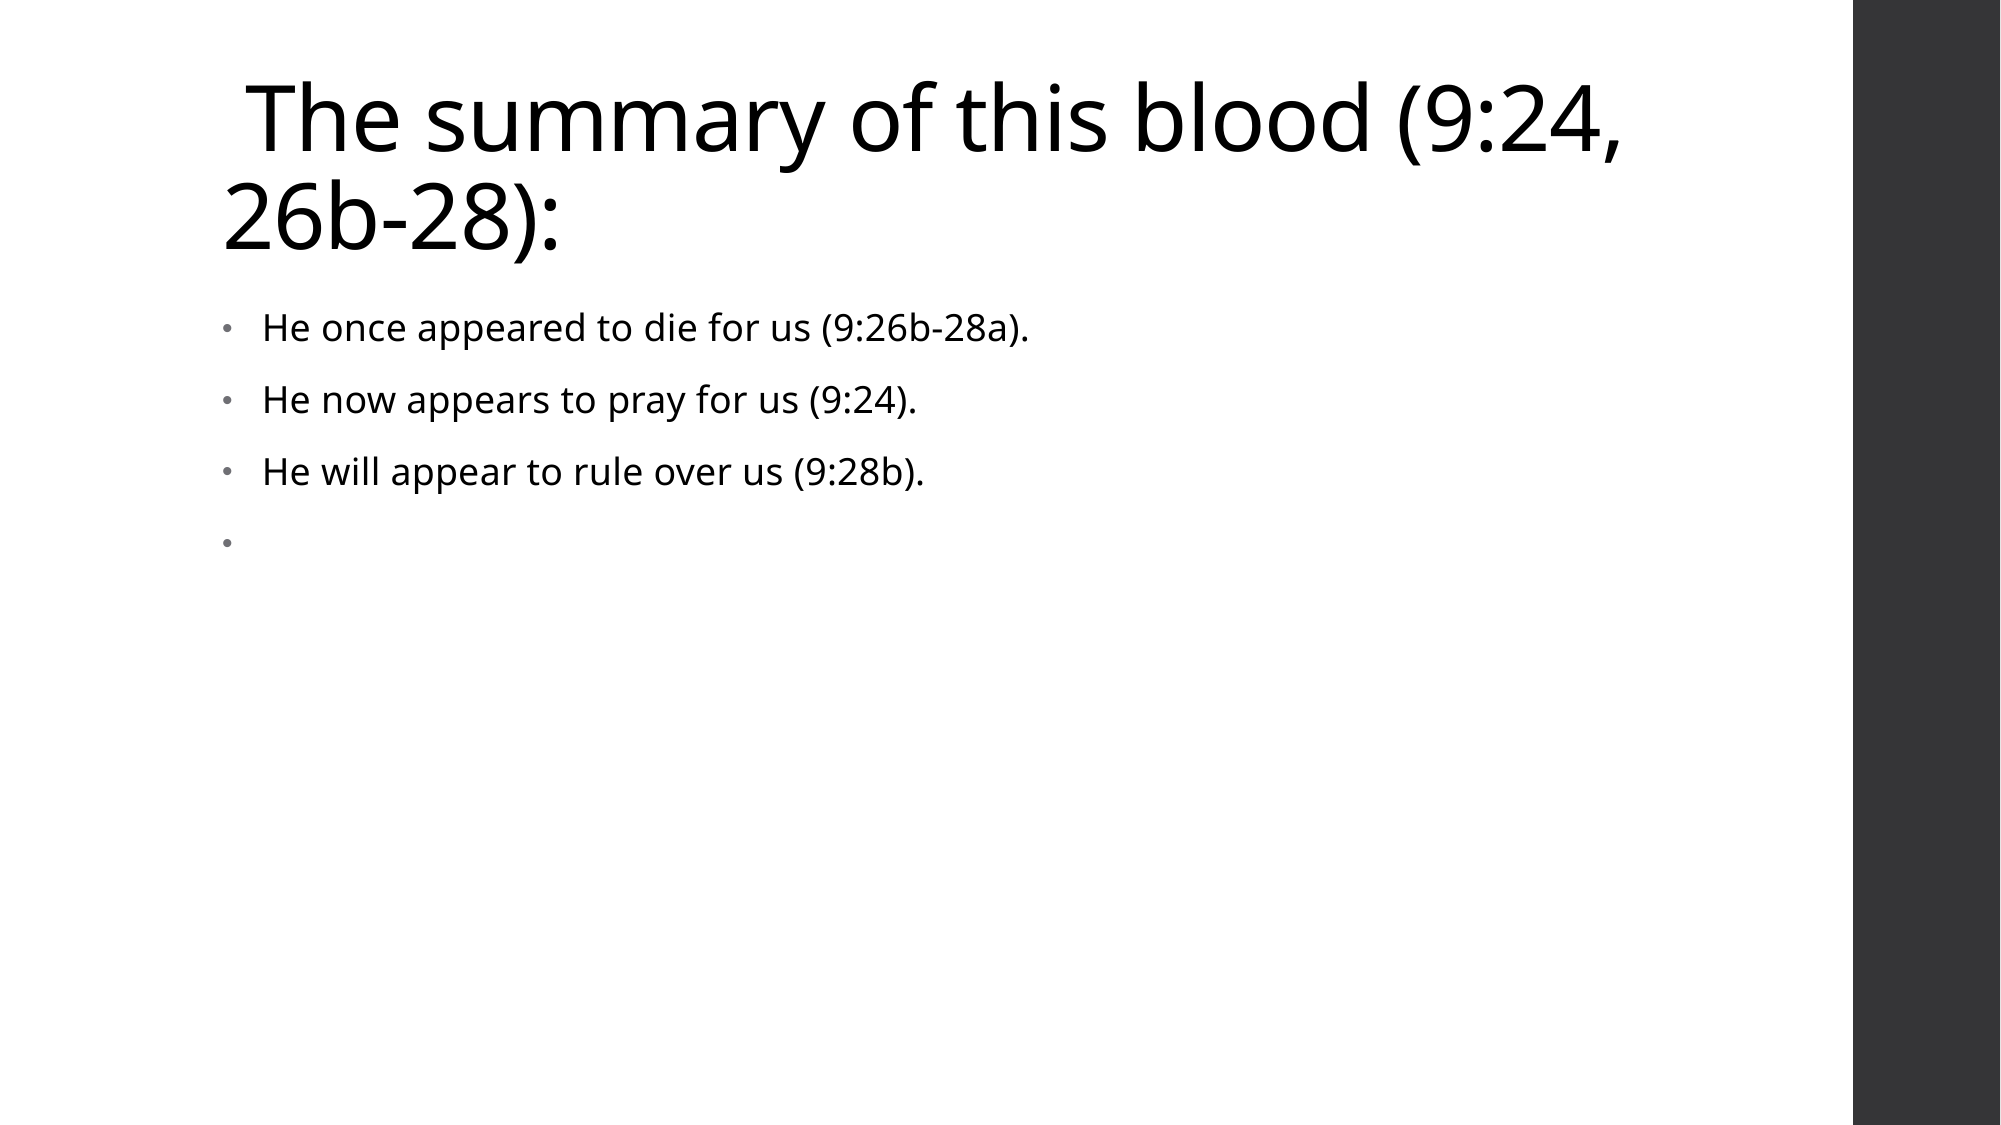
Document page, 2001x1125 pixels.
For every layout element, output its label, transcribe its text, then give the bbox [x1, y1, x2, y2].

title The summary of this blood (9:24, 26b-28): [206, 60, 1797, 278]
list He once appeared to die for us (9:26b-28a). He now appears to pray for us (9:24). He will appear to rule over us (9:28b). [206, 299, 1617, 1014]
